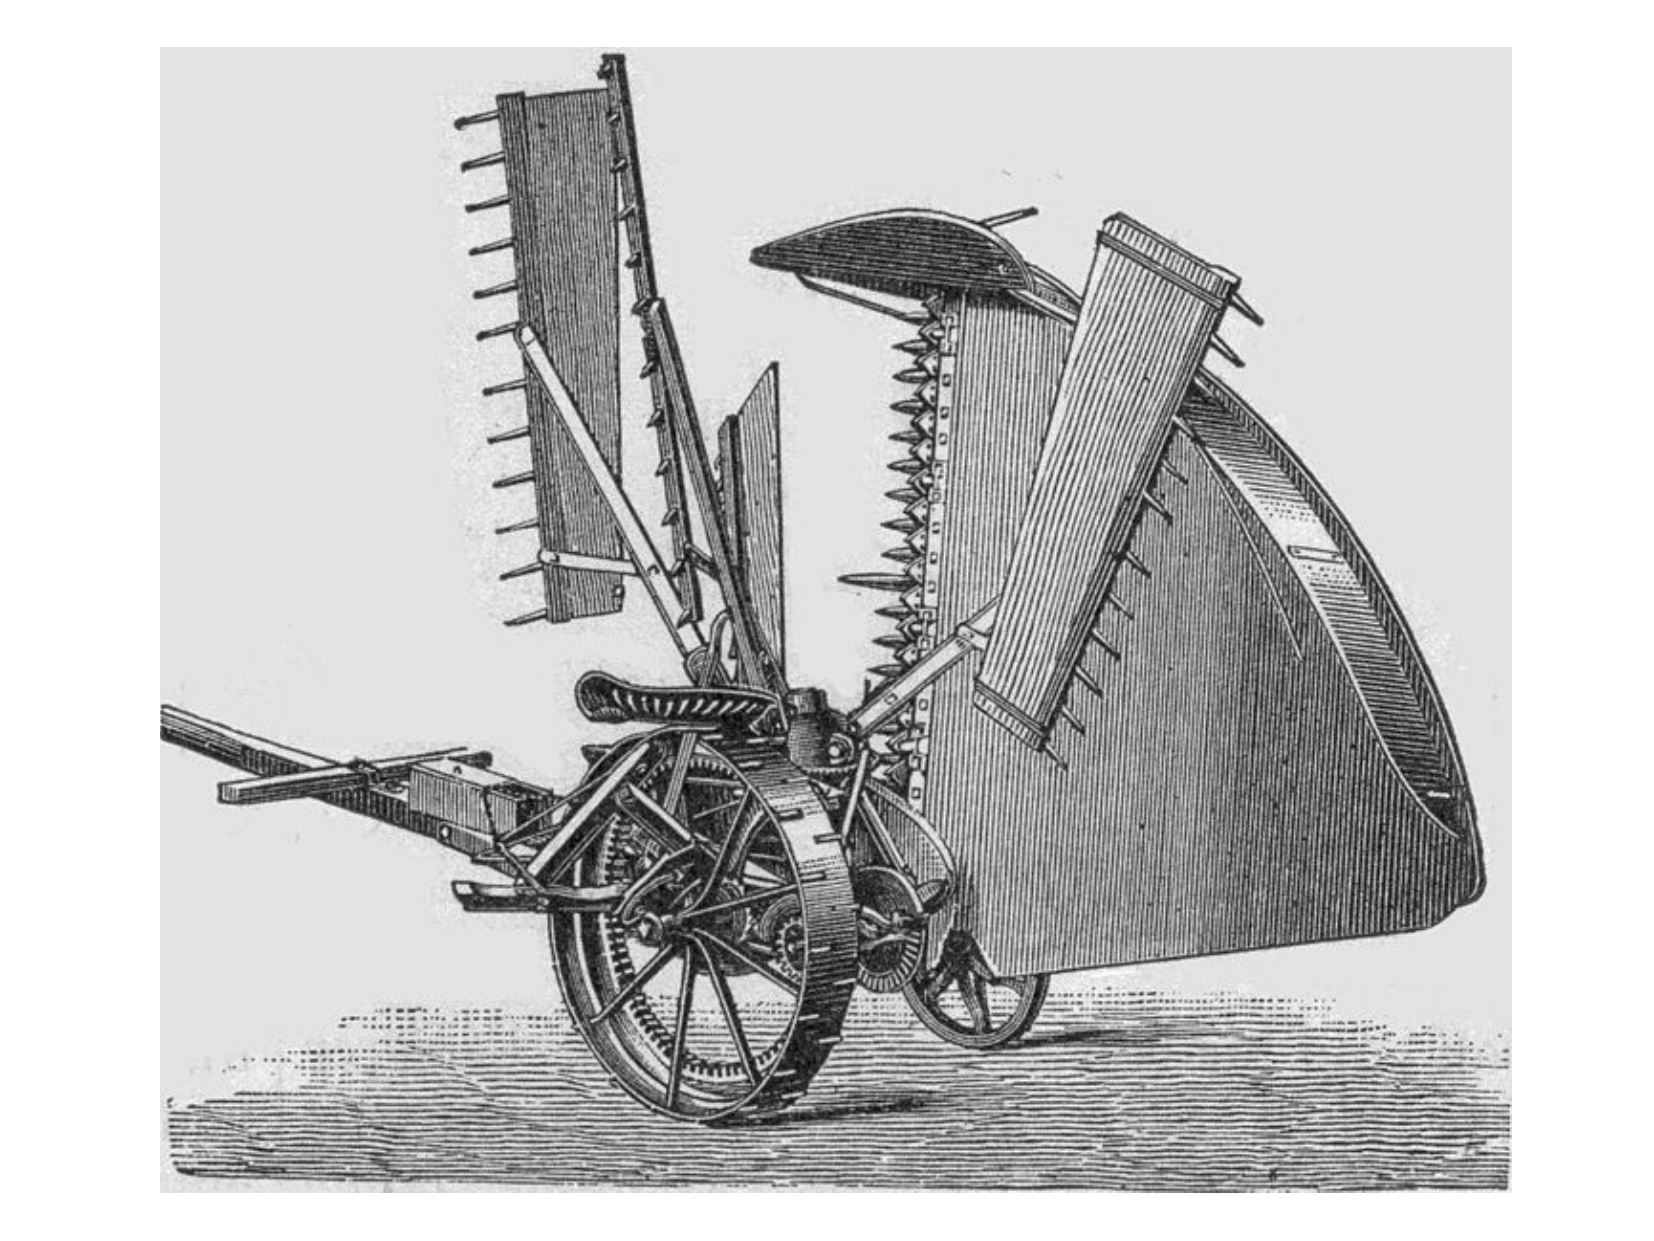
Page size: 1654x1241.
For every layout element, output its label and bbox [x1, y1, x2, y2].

picture [160, 47, 1512, 1193]
